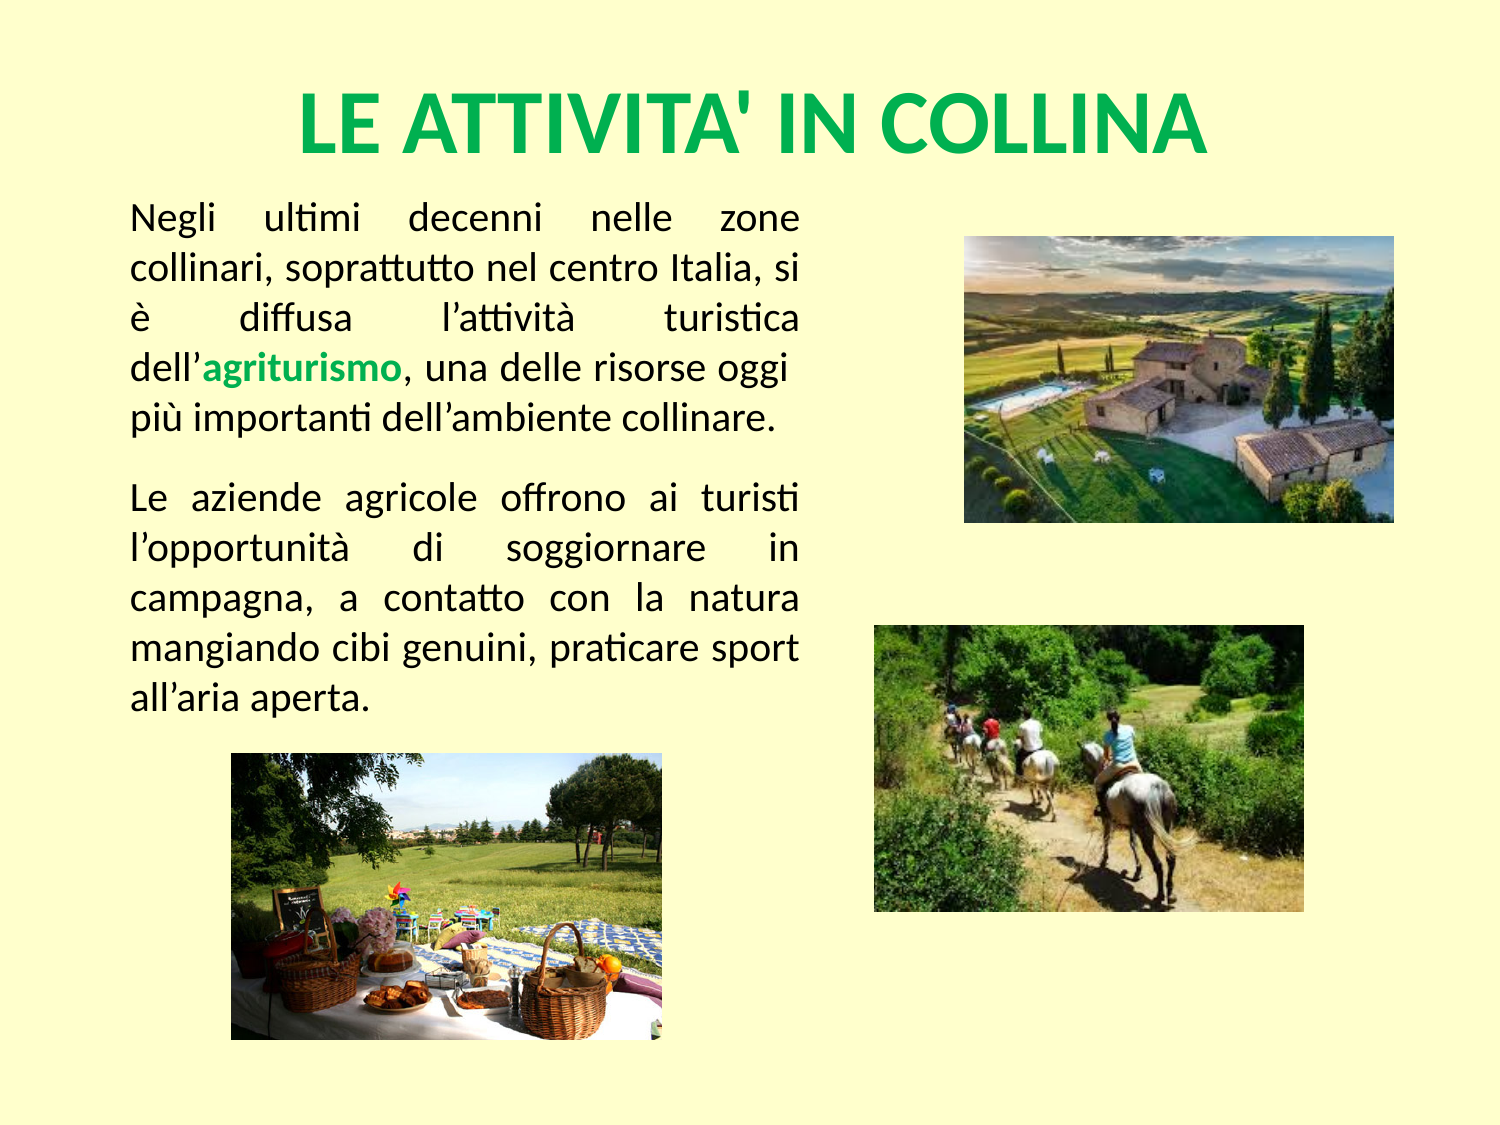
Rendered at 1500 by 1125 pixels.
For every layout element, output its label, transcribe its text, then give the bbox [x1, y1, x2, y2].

list Negli ultimi decenni nelle zone collinari, soprattutto nel centro Italia, si è diffusa l’attività turistica dell’agriturismo, una delle risorse oggi più importanti dell’ambiente collinare. Le aziende agricole offrono ai turisti l’opportunità di soggiornare in campagna, a contatto con la natura mangiando cibi genuini, praticare sport all’aria aperta. [59, 182, 815, 1125]
picture [231, 753, 662, 1040]
title LE ATTIVITA' IN COLLINA [79, 23, 1430, 212]
picture [874, 625, 1304, 912]
picture [964, 236, 1394, 523]
